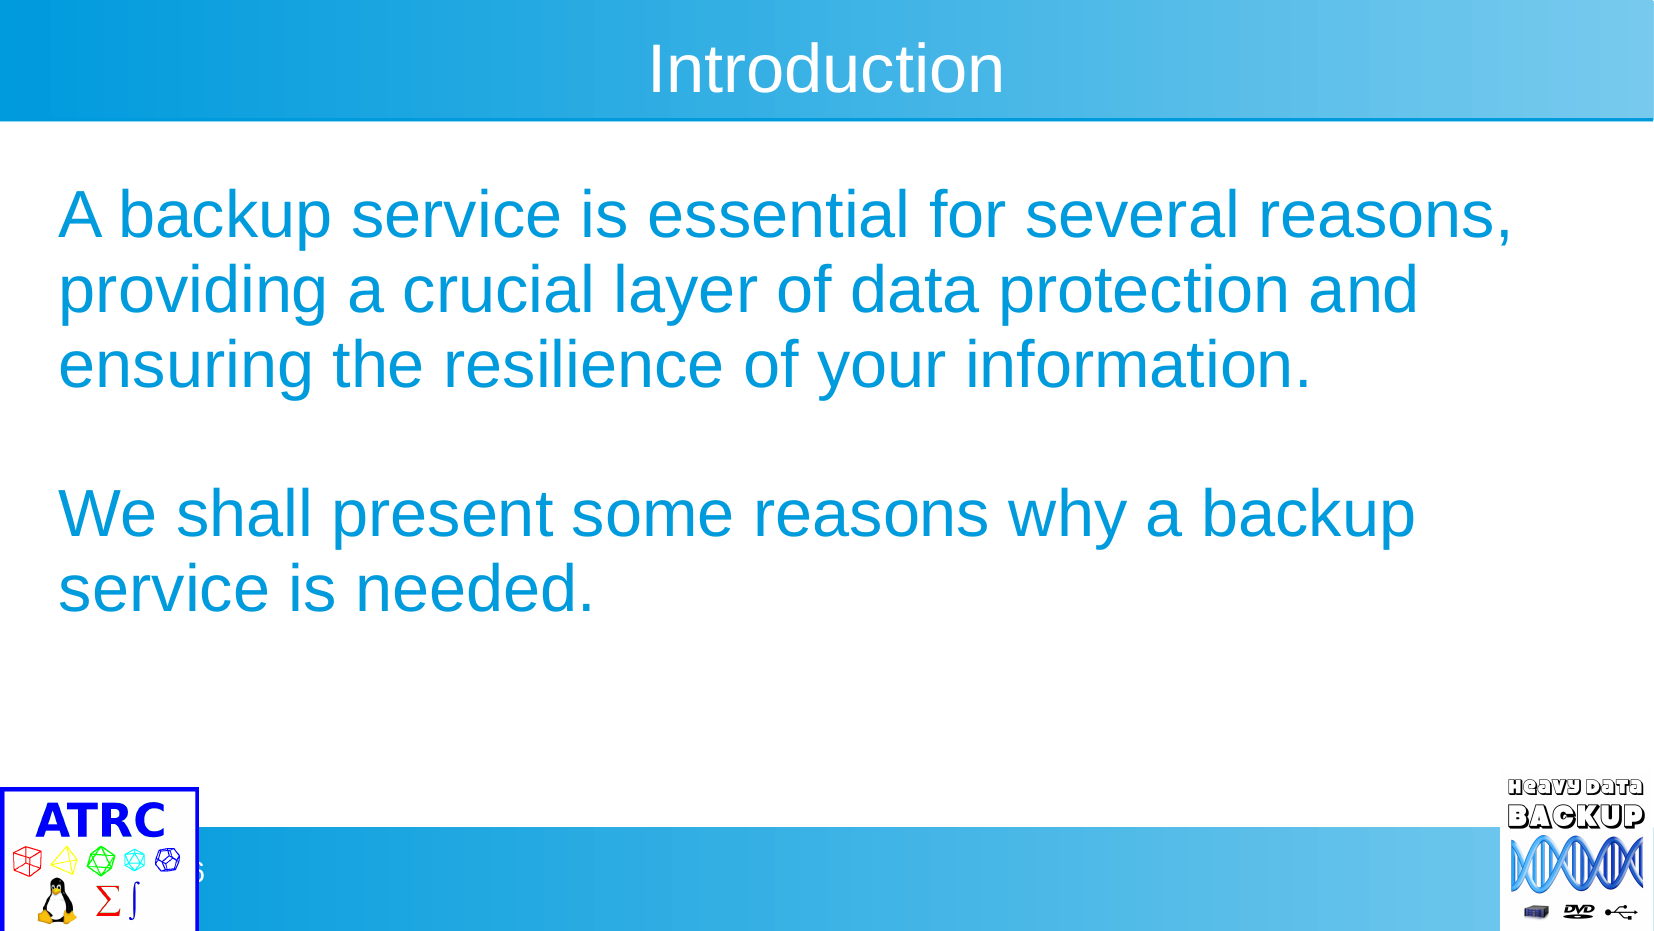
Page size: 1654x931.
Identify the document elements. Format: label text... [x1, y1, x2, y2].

list A backup service is essential for several reasons, providing a crucial layer of data protection and ensuring the resilience of your information. We shall present some reasons why a backup service is needed. [59, 177, 1595, 768]
picture [1500, 771, 1654, 931]
title Introduction [59, 29, 1595, 108]
picture [0, 787, 199, 931]
